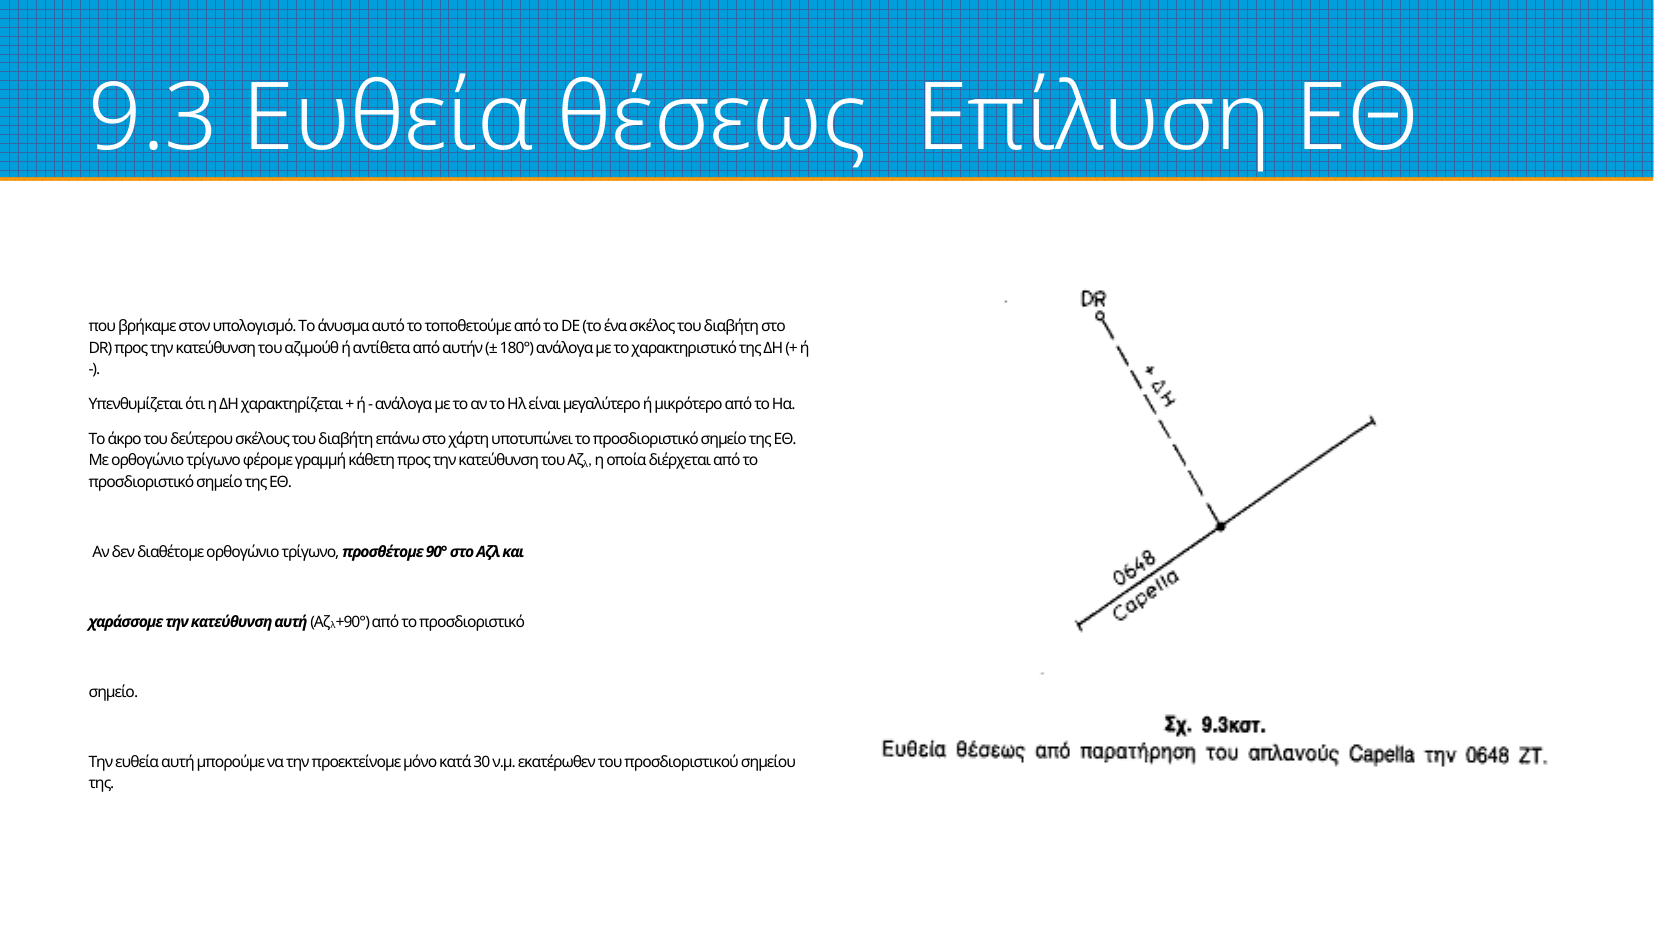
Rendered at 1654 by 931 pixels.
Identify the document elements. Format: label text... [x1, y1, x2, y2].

list που βρήκαμε στον υπολογισμό. Το άνυσμα αυτό το τοποθετούμε από το DE (το ένα σκέλος του διαβήτη στο DR) προς την κατεύθυνση του αζιμούθ ή αντίθετα από αυτήν (± 180°) ανάλογα με το χαρακτηριστικό της ΔΗ (+ ή -). Υπενθυμίζε­ται ότι η ΔΗ χαρακτηρίζεται + ή - ανάλογα με το αν το Ηλ είναι μεγαλύτερο ή μικρότερο από το Ηα. Το άκρο του δεύτερου σκέλους του διαβήτη επάνω στο χάρτη υποτυπώνει το προσδιοριστικό σημείο της ΕΘ. Με ορθογώνιο τρίγωνο φέρομε γραμμή κάθετη προς την κατεύθυνση του Αζλ, η οποία διέρχεται από το προσδιοριστικό σημείο της ΕΘ. Αν δεν διαθέτομε ορθογώνιο τρίγωνο, προσθέτομε 90° στο Αζλ και χαράσσομε την κατεύθυνση αυτή (Αζλ+90°) από το προσδιοριστικό σημείο. Την ευθεία αυτή μπορούμε να την προεκτείνομε μόνο κατά 30 ν.μ. εκατέρωθεν του προσδιοριστικού σημείου της. [88, 249, 809, 826]
title 9.3 Ευθεία θέσεως Επίλυση ΕΘ [88, 14, 1565, 178]
picture [845, 257, 1566, 791]
